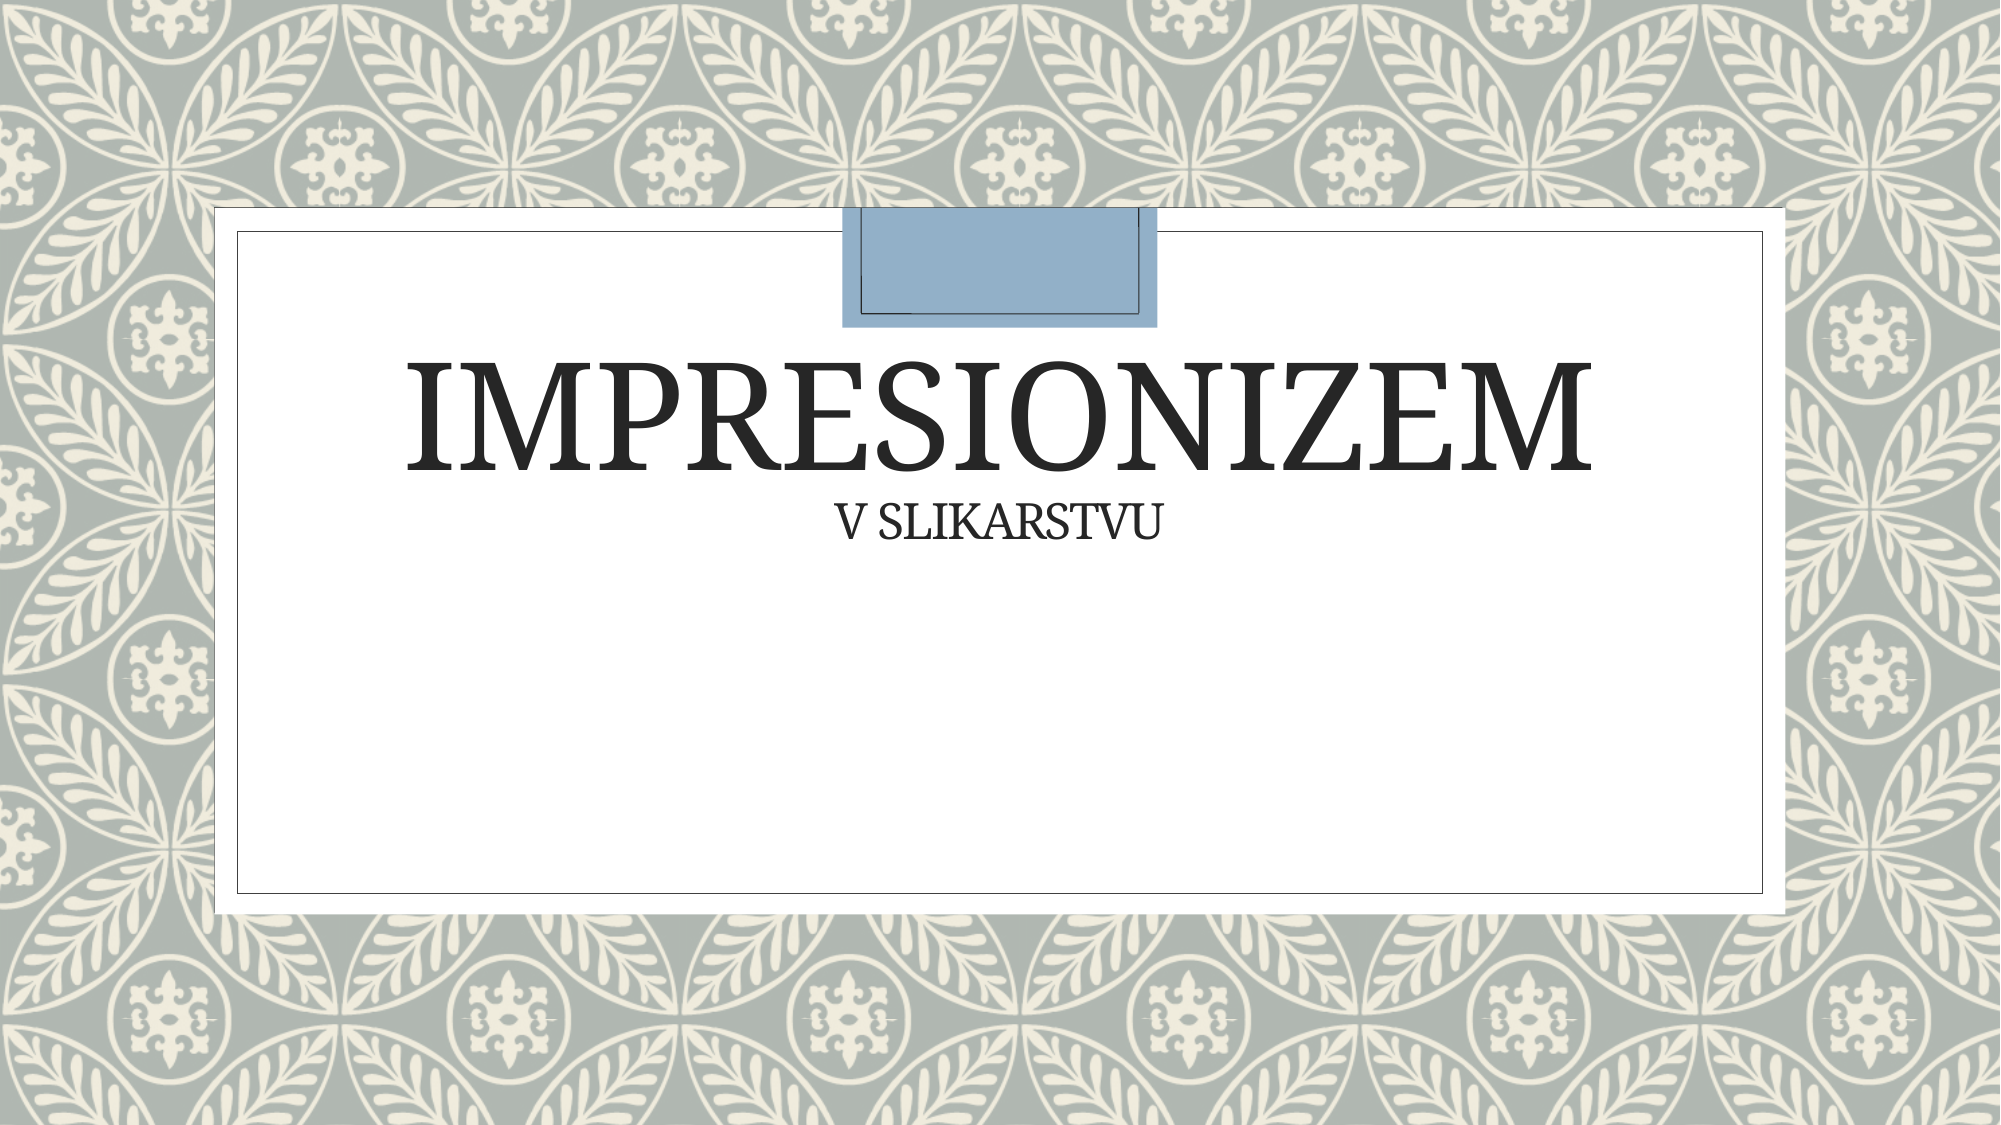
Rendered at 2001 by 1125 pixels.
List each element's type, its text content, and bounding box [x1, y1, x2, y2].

title IMPReSIONIZEM v slikarstvu [256, 342, 1744, 549]
